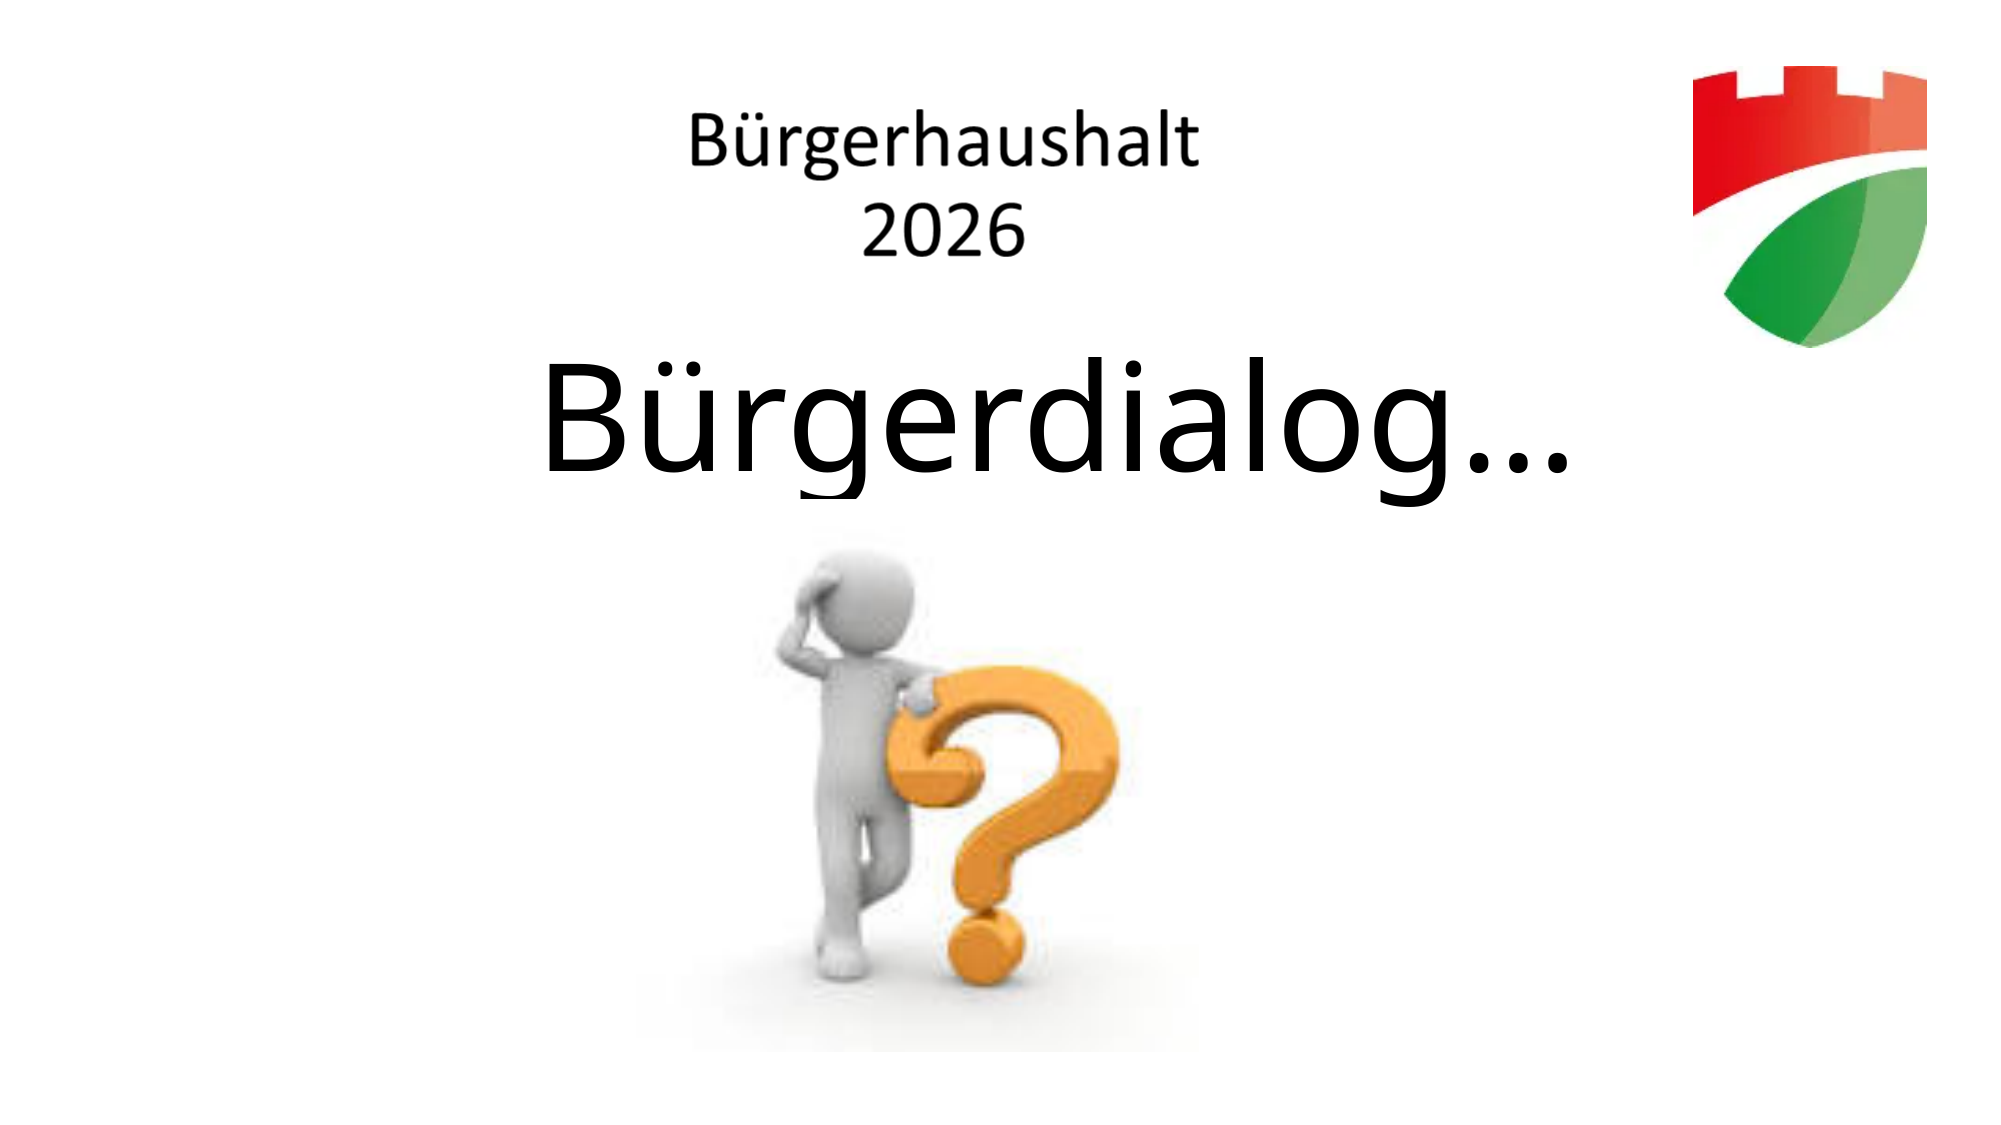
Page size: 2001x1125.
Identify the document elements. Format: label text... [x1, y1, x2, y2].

text_box Bürgerdialog… [520, 313, 1438, 511]
picture [193, 0, 1927, 376]
picture [636, 499, 1199, 1052]
